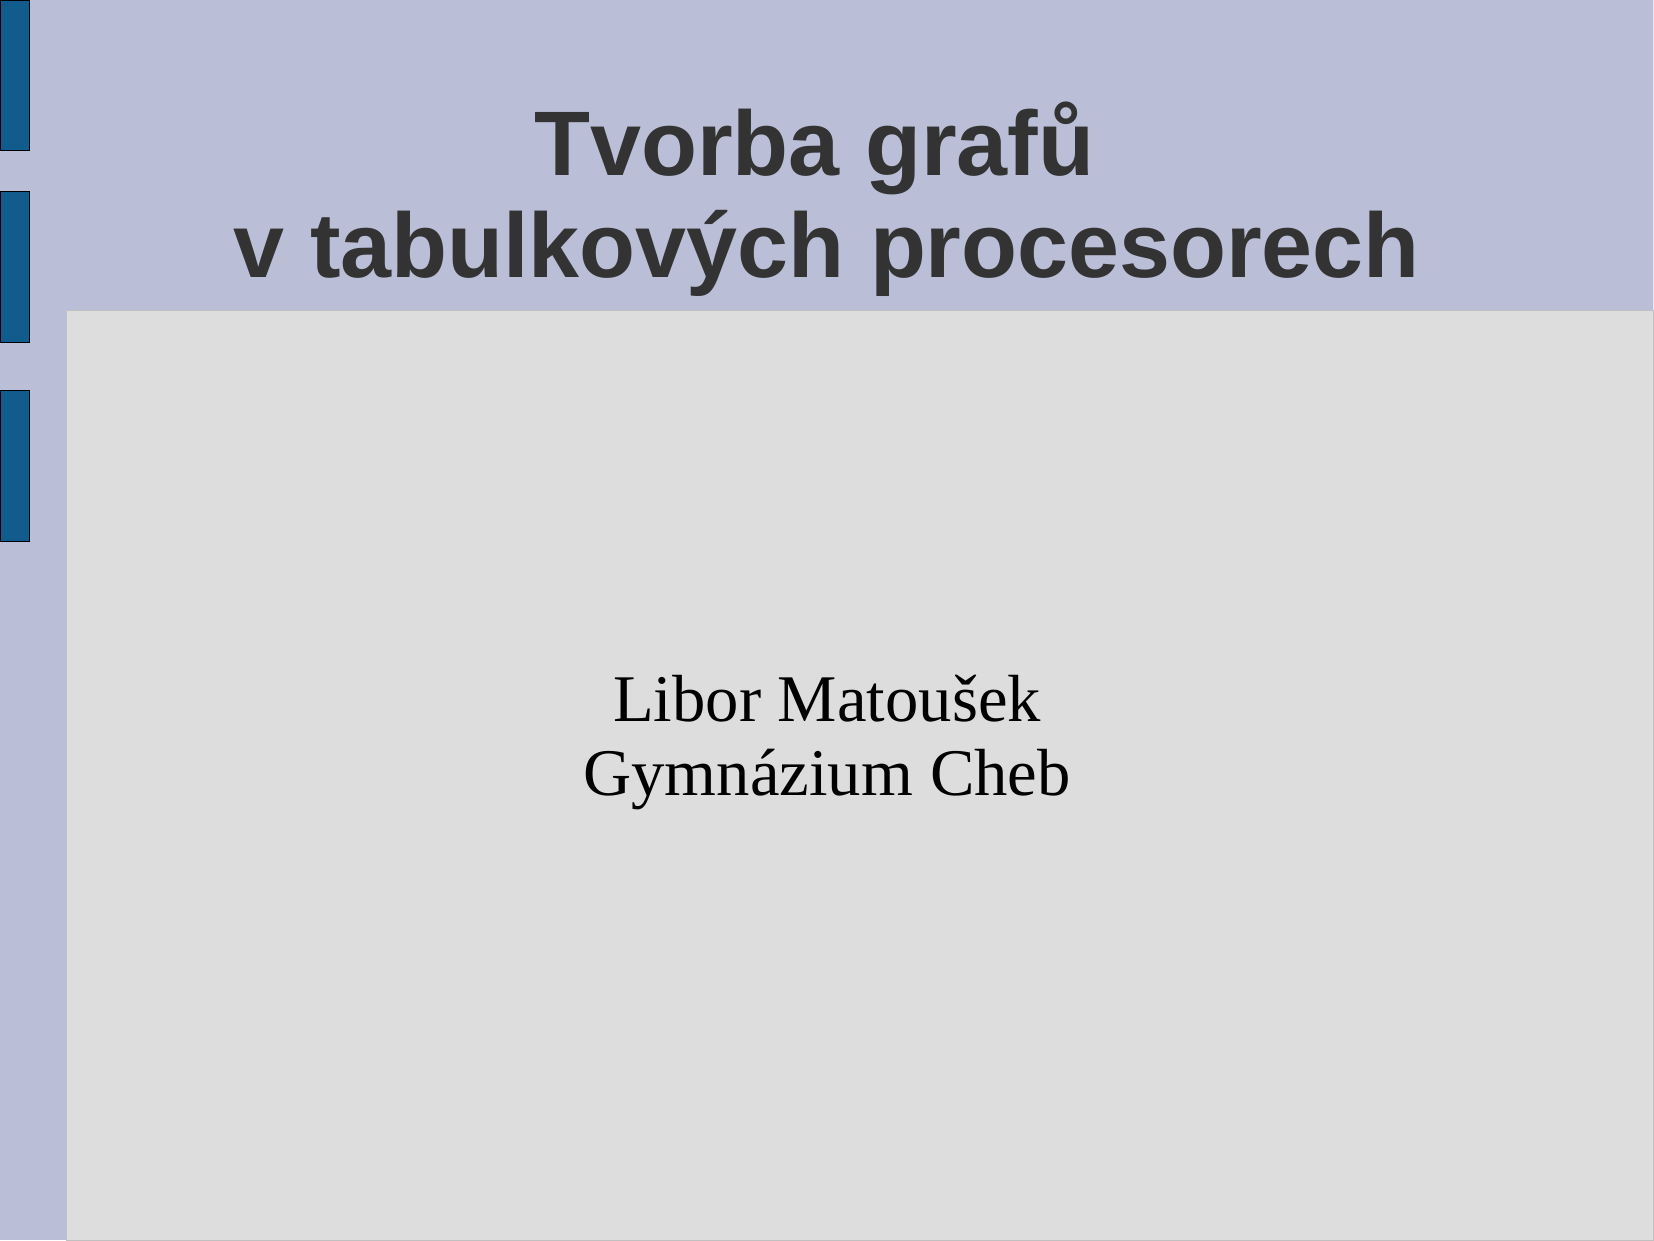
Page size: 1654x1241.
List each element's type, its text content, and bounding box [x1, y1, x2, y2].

subtitle Libor Matoušek Gymnázium Cheb [121, 344, 1534, 1127]
title Tvorba grafů v tabulkových procesorech [121, 91, 1534, 299]
